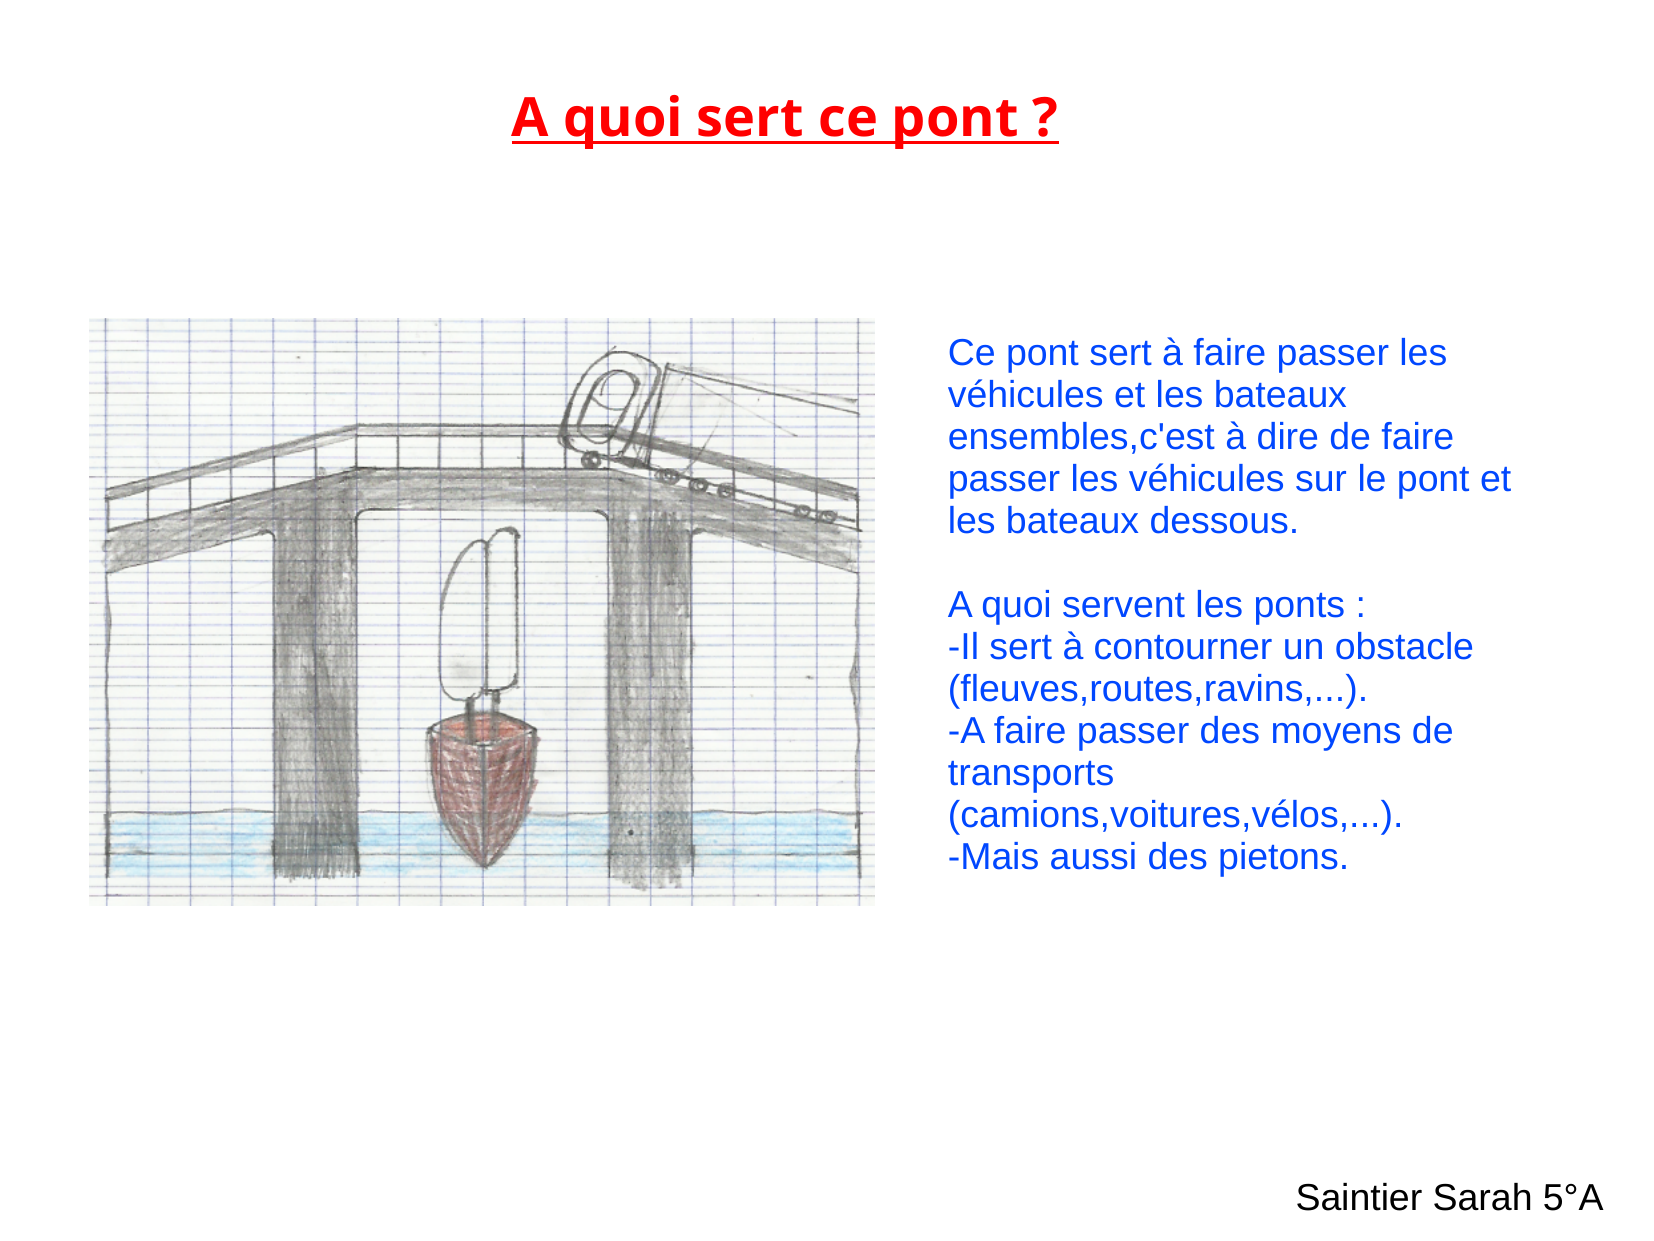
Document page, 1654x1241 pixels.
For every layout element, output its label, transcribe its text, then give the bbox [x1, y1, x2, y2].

picture [89, 318, 875, 906]
text_box Saintier Sarah 5°A [1228, 1169, 1630, 1227]
text_box A quoi sert ce pont ? [448, 70, 1123, 163]
text_box Ce pont sert à faire passer les véhicules et les bateaux ensembles,c'est à dire de faire passer les véhicules sur le pont et les bateaux dessous. A quoi servent les ponts : -Il sert à contourner un obstacle (fleuves,routes,ravins,...). -A faire passer des moyens de transports (camions,voitures,vélos,...). -Mais aussi des pietons. [933, 324, 1560, 886]
